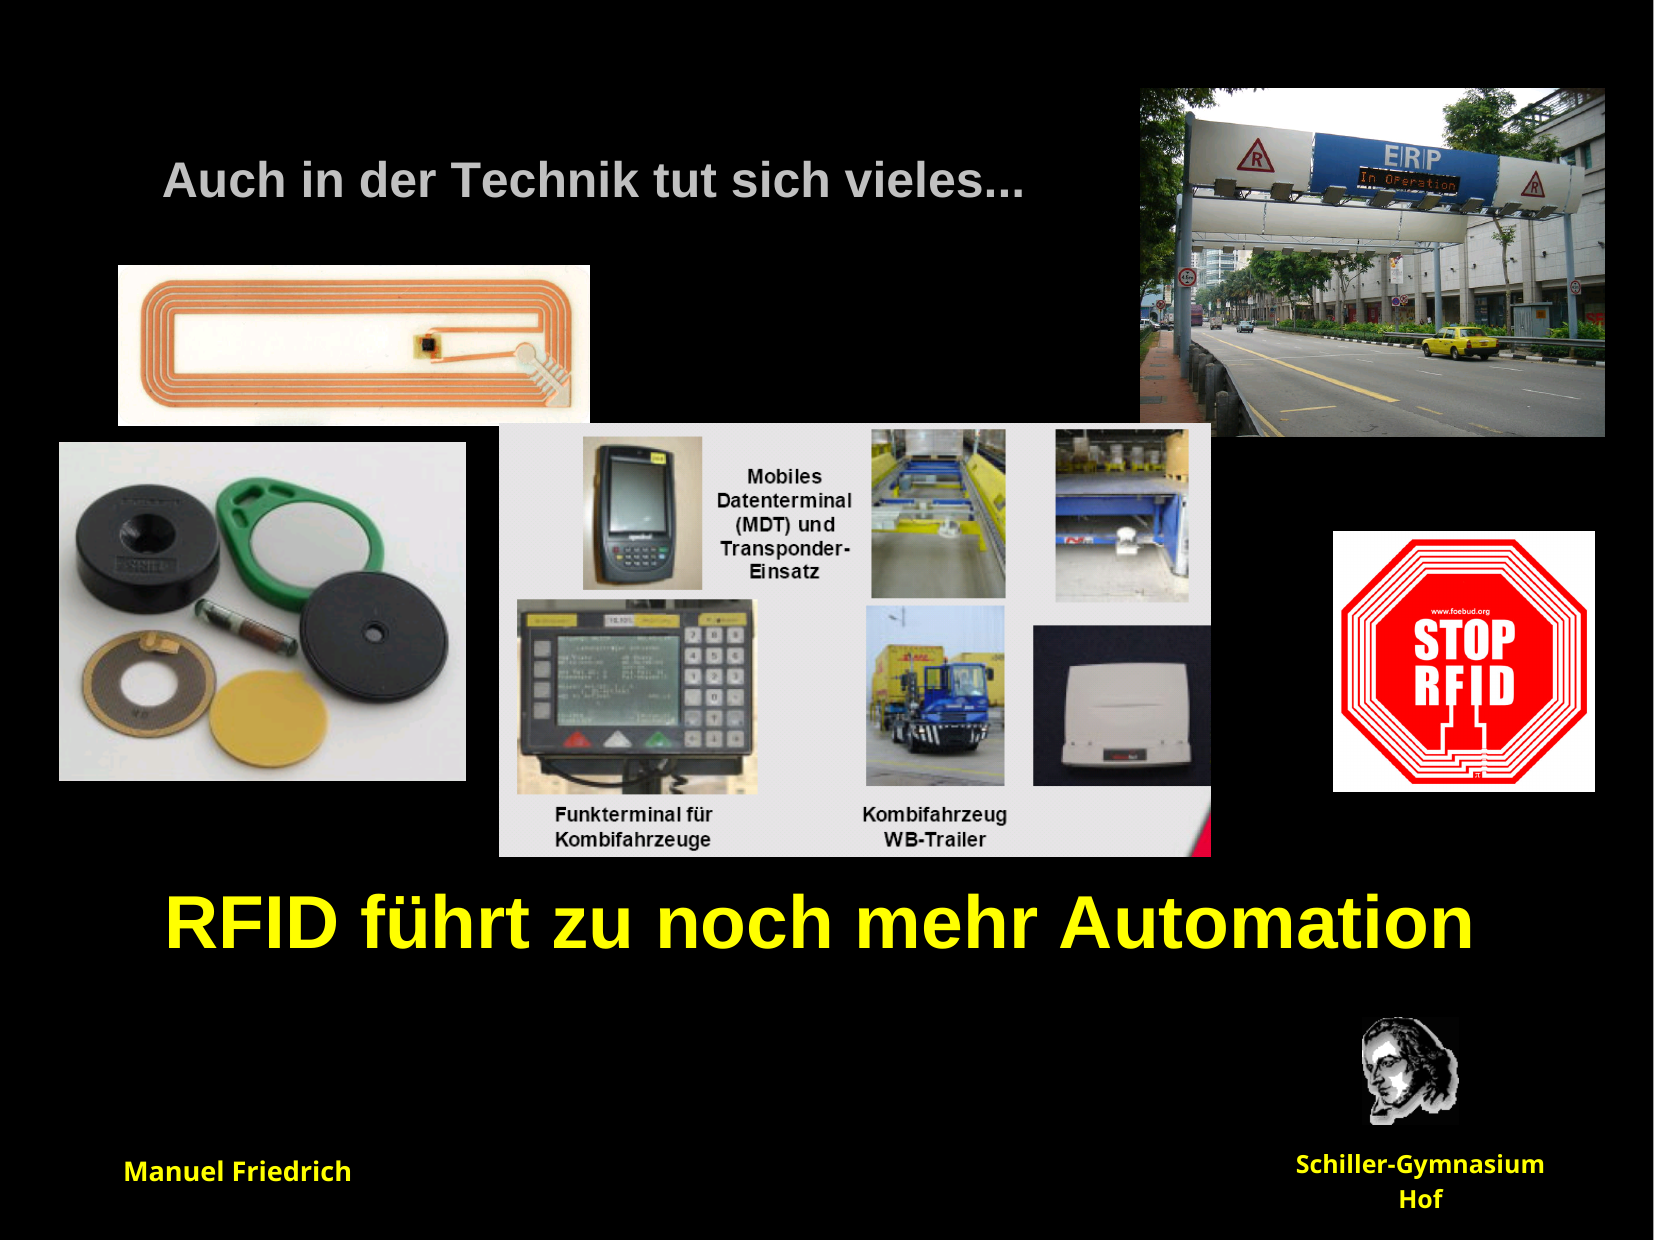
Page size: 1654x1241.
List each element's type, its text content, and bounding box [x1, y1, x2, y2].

text_box Schiller-Gymnasium Hof [1295, 1145, 1546, 1216]
picture [118, 88, 1605, 857]
picture [59, 442, 466, 781]
text_box Auch in der Technik tut sich vieles... [161, 156, 1027, 209]
picture [1333, 531, 1595, 792]
text_box Manuel Friedrich [123, 1151, 353, 1191]
text_box RFID führt zu noch mehr Automation [164, 885, 1477, 1052]
picture [1362, 1052, 1459, 1126]
